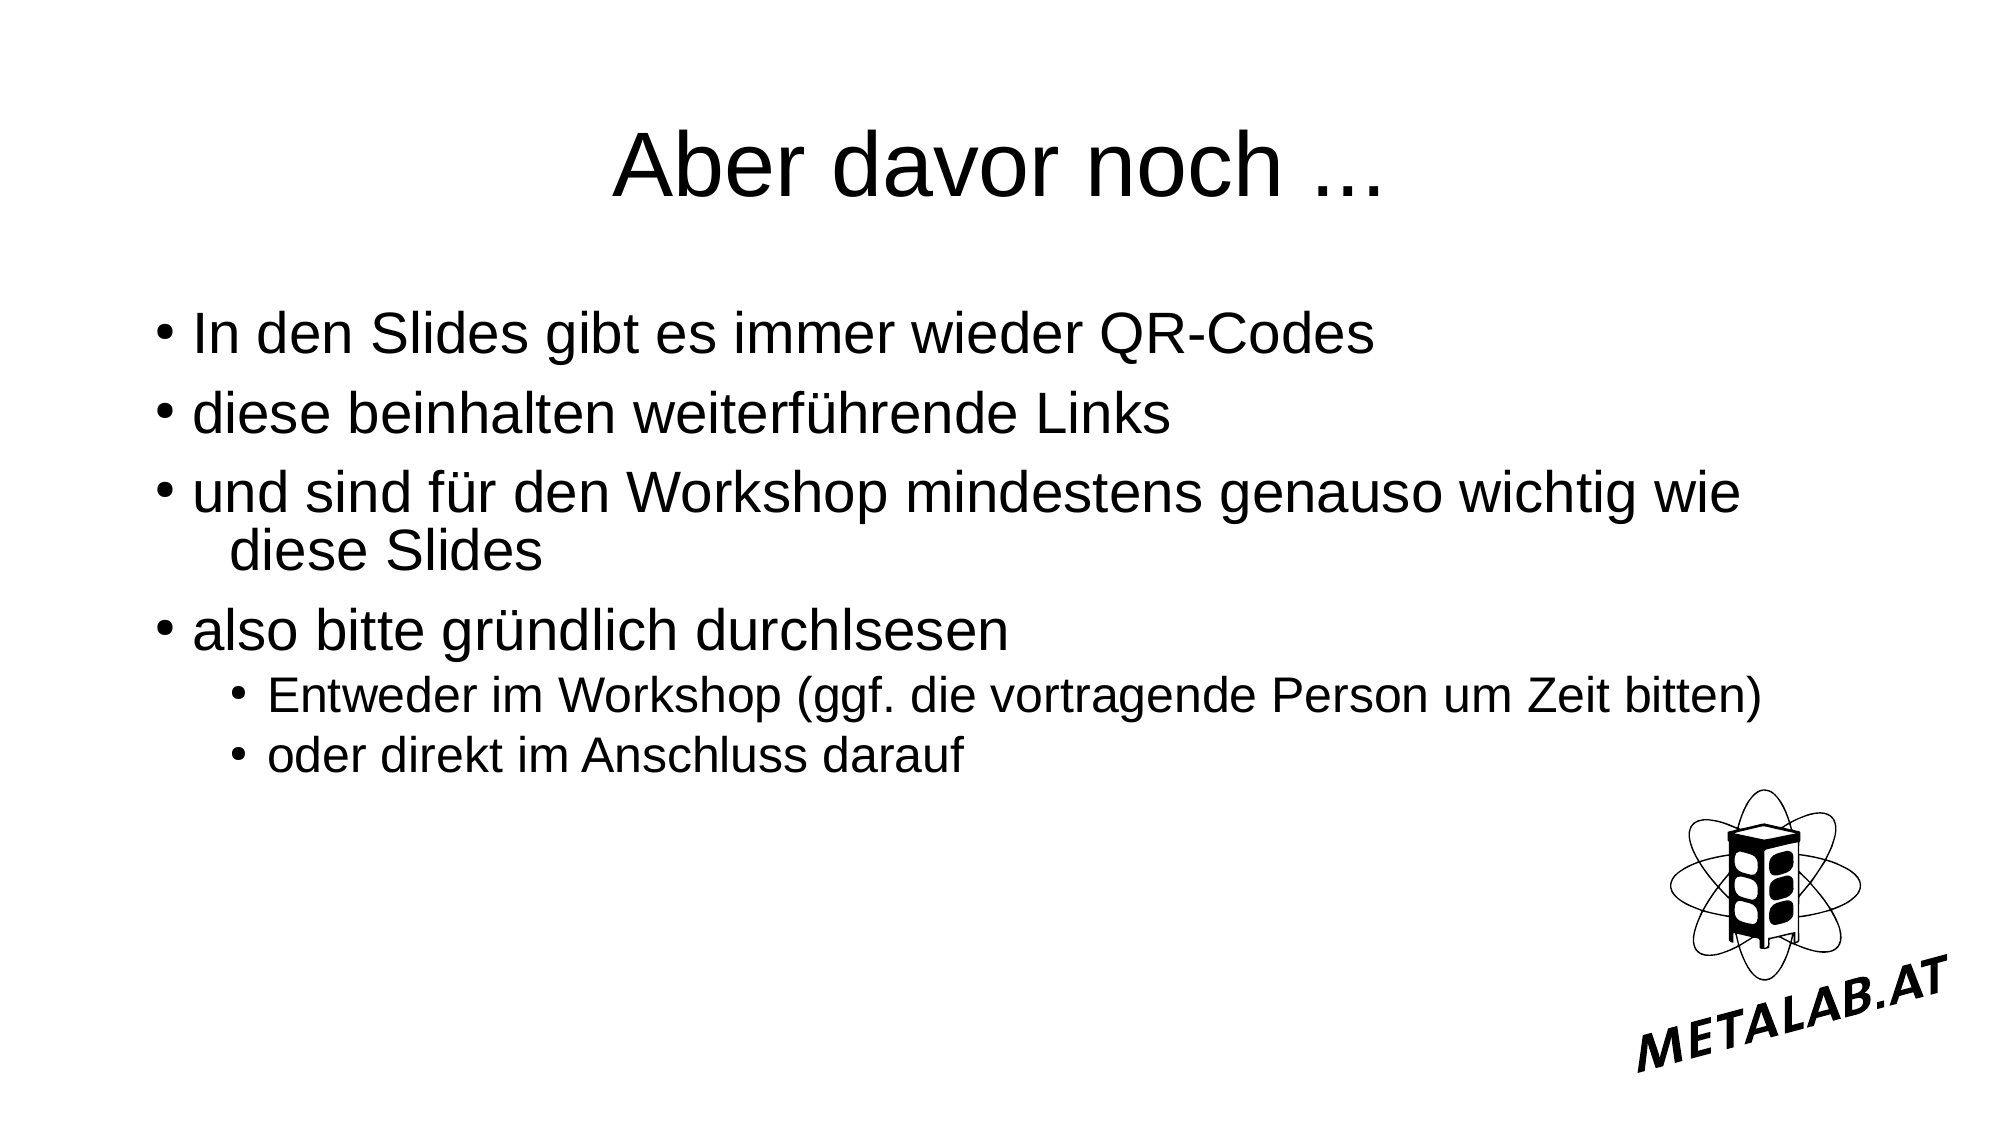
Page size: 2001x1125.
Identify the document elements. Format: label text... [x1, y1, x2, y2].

list In den Slides gibt es immer wieder QR-Codes diese beinhalten weiterführende Links und sind für den Workshop mindestens genauso wichtig wie diese Slides also bitte gründlich durchlsesen Entweder im Workshop (ggf. die vortragende Person um Zeit bitten) oder direkt im Anschluss darauf [137, 299, 1863, 1014]
title Aber davor noch ... [137, 59, 1863, 278]
